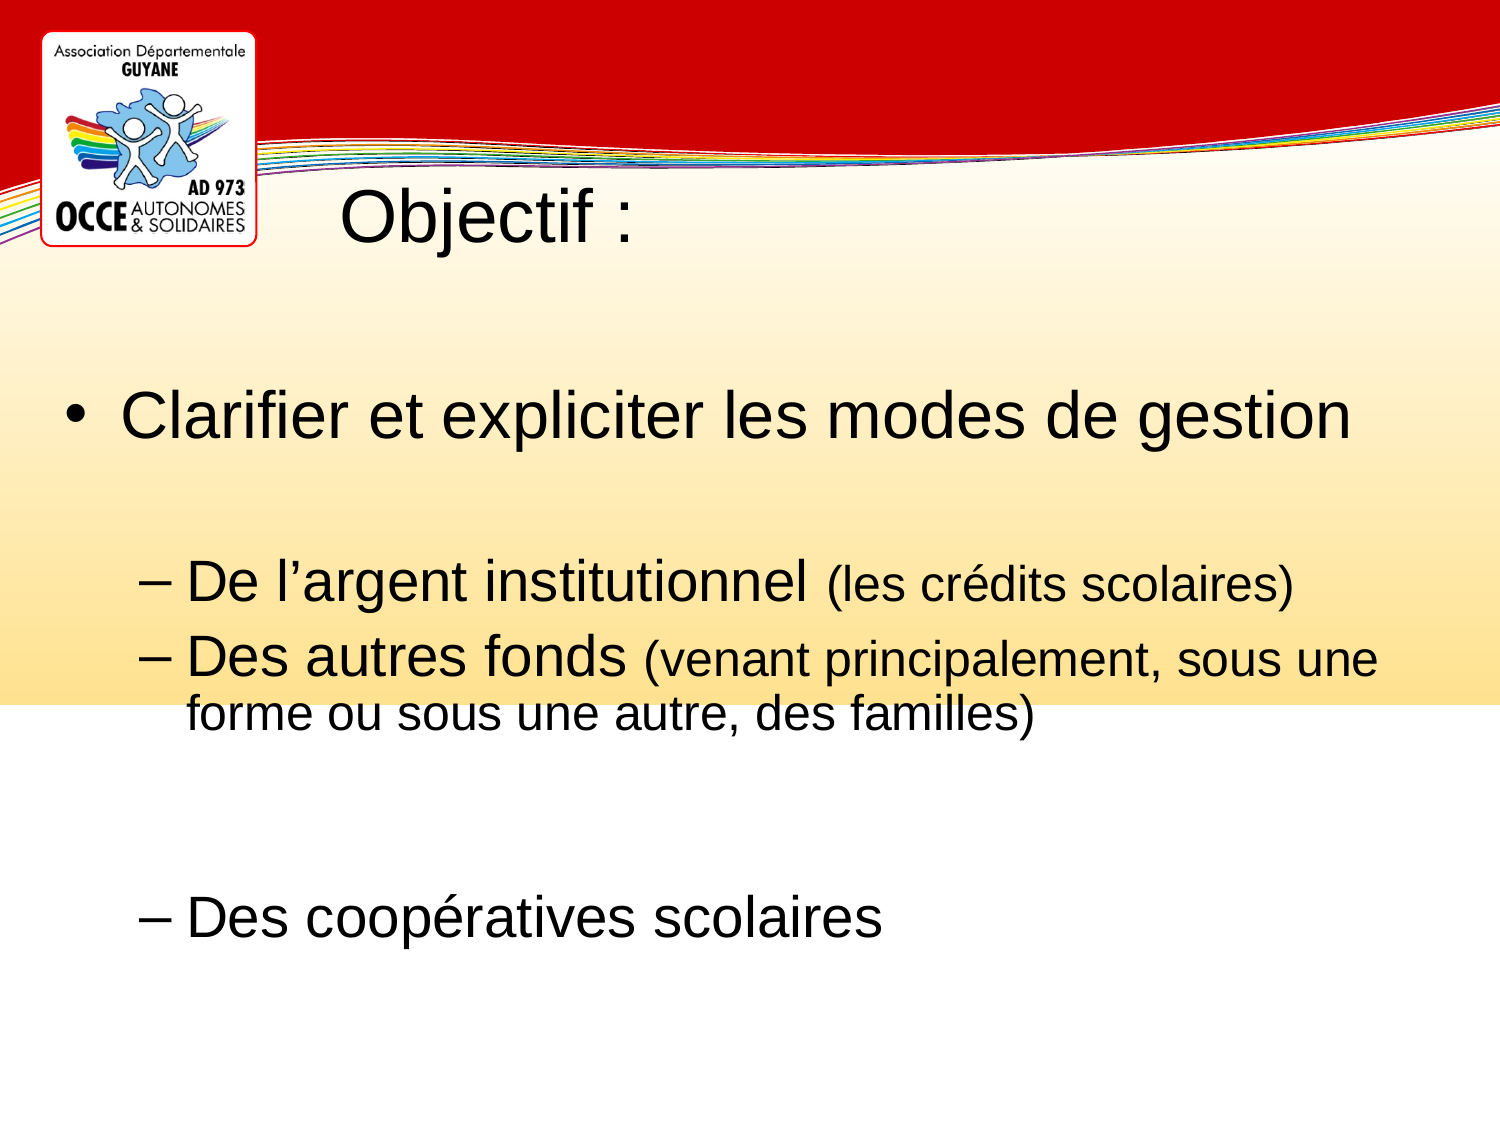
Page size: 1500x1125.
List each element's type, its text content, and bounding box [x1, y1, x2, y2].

title Objectif : [324, 172, 1468, 289]
list Clarifier et expliciter les modes de gestion De l’argent institutionnel (les crédits scolaires) Des autres fonds (venant principalement, sous une forme ou sous une autre, des familles) Des coopératives scolaires [50, 375, 1469, 1035]
picture [54, 44, 245, 234]
